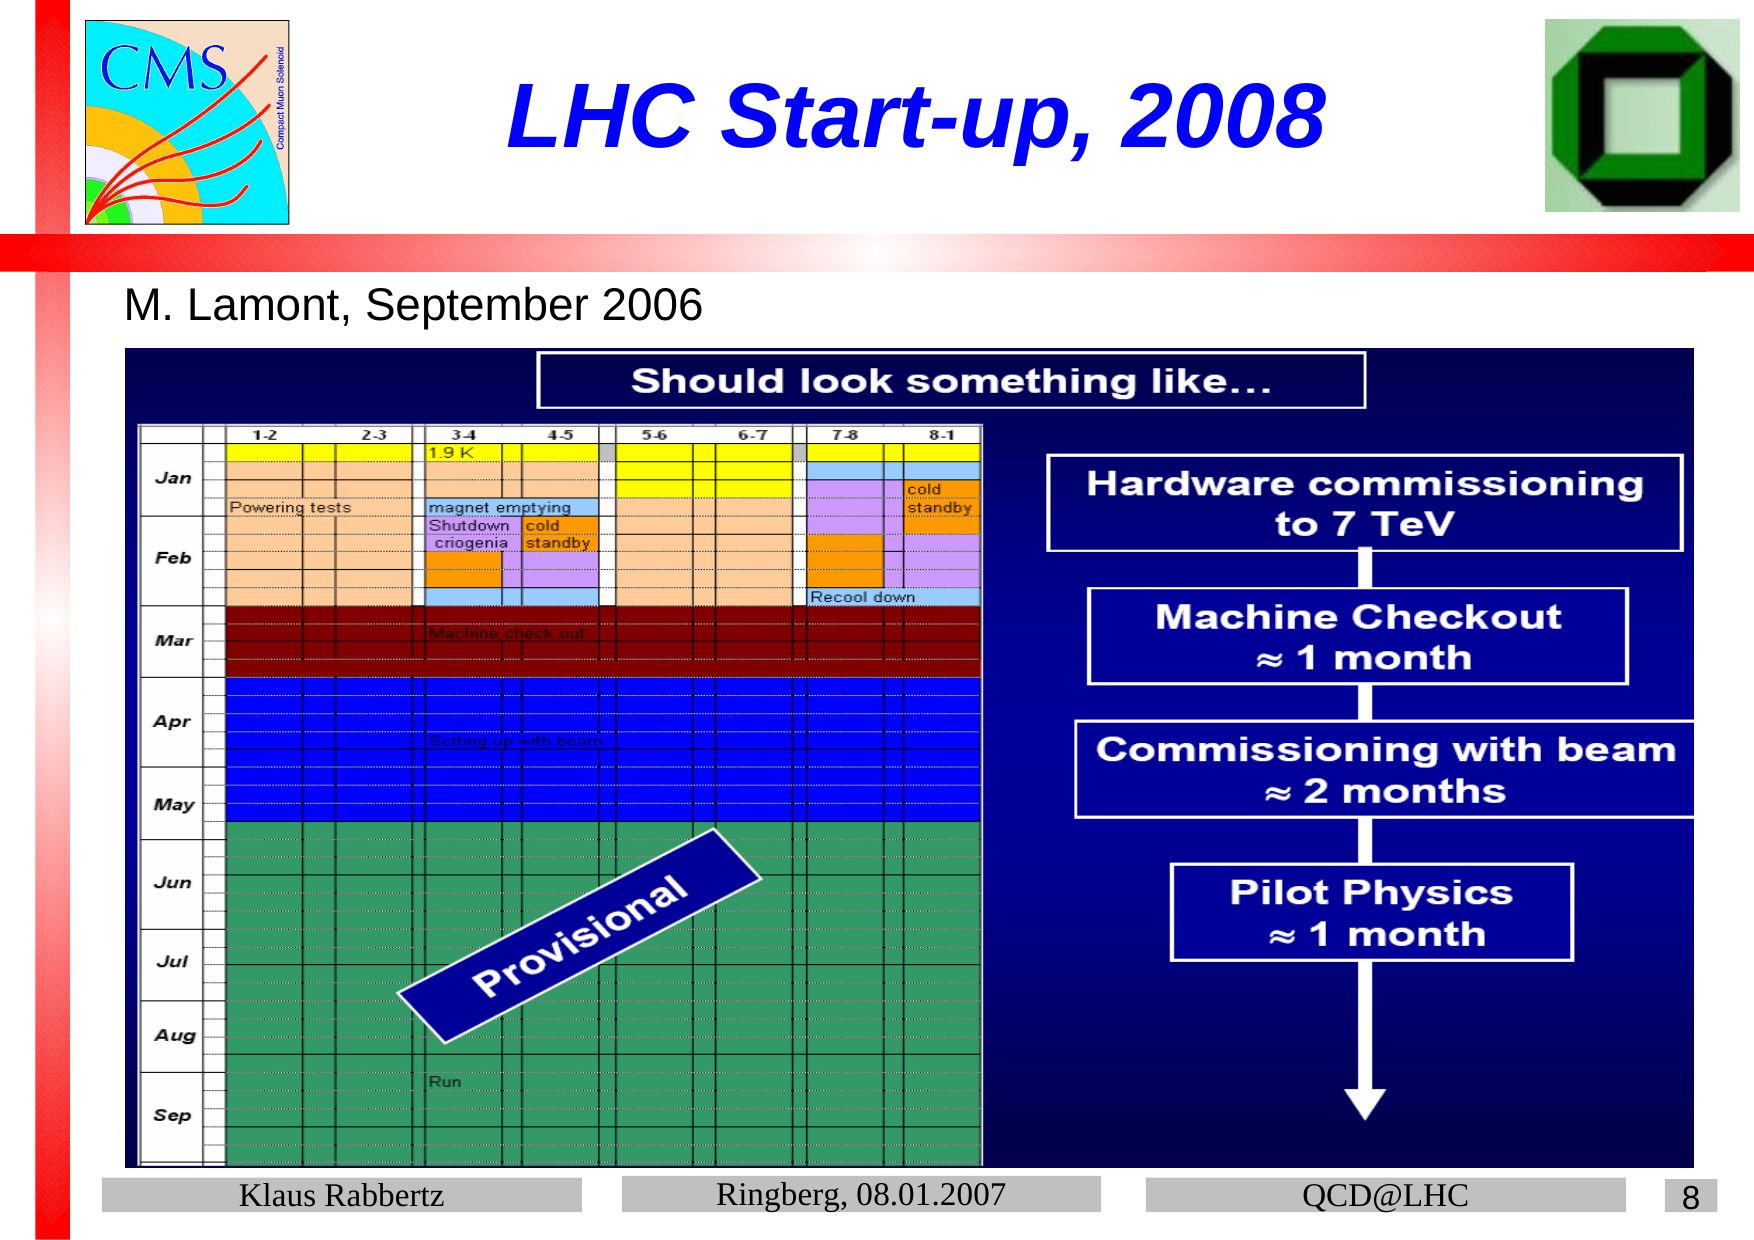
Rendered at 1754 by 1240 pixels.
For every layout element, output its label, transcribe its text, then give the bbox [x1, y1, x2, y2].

picture [1545, 19, 1740, 212]
text_box M. Lamont, September 2006 [123, 278, 705, 330]
picture [125, 348, 1694, 1168]
title LHC Start-up, 2008 [317, 11, 1517, 219]
picture [84, 19, 290, 225]
